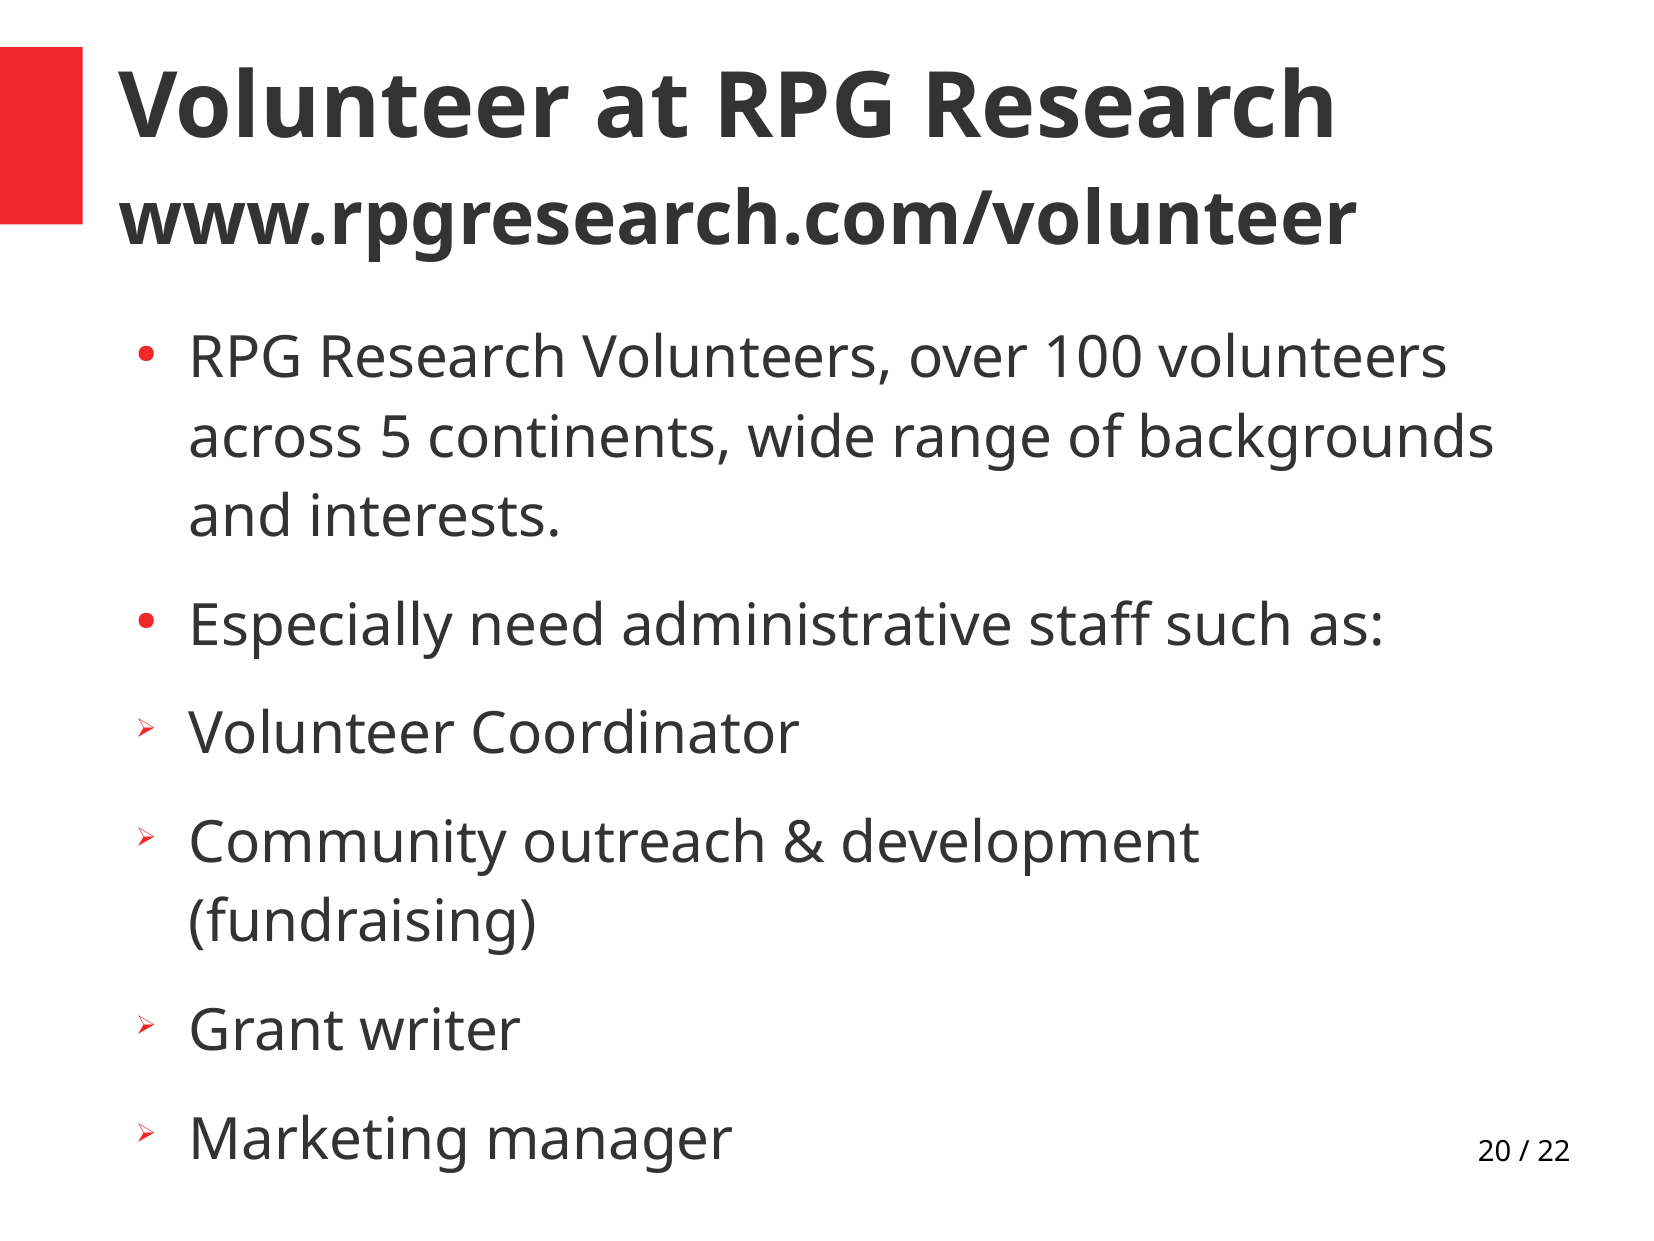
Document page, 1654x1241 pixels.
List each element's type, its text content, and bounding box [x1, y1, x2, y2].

title Volunteer at RPG Research www.rpgresearch.com/volunteer [118, 39, 1571, 267]
list RPG Research Volunteers, over 100 volunteers across 5 continents, wide range of backgrounds and interests. Especially need administrative staff such as: Volunteer Coordinator Community outreach & development (fundraising) Grant writer Marketing manager [118, 315, 1536, 1036]
